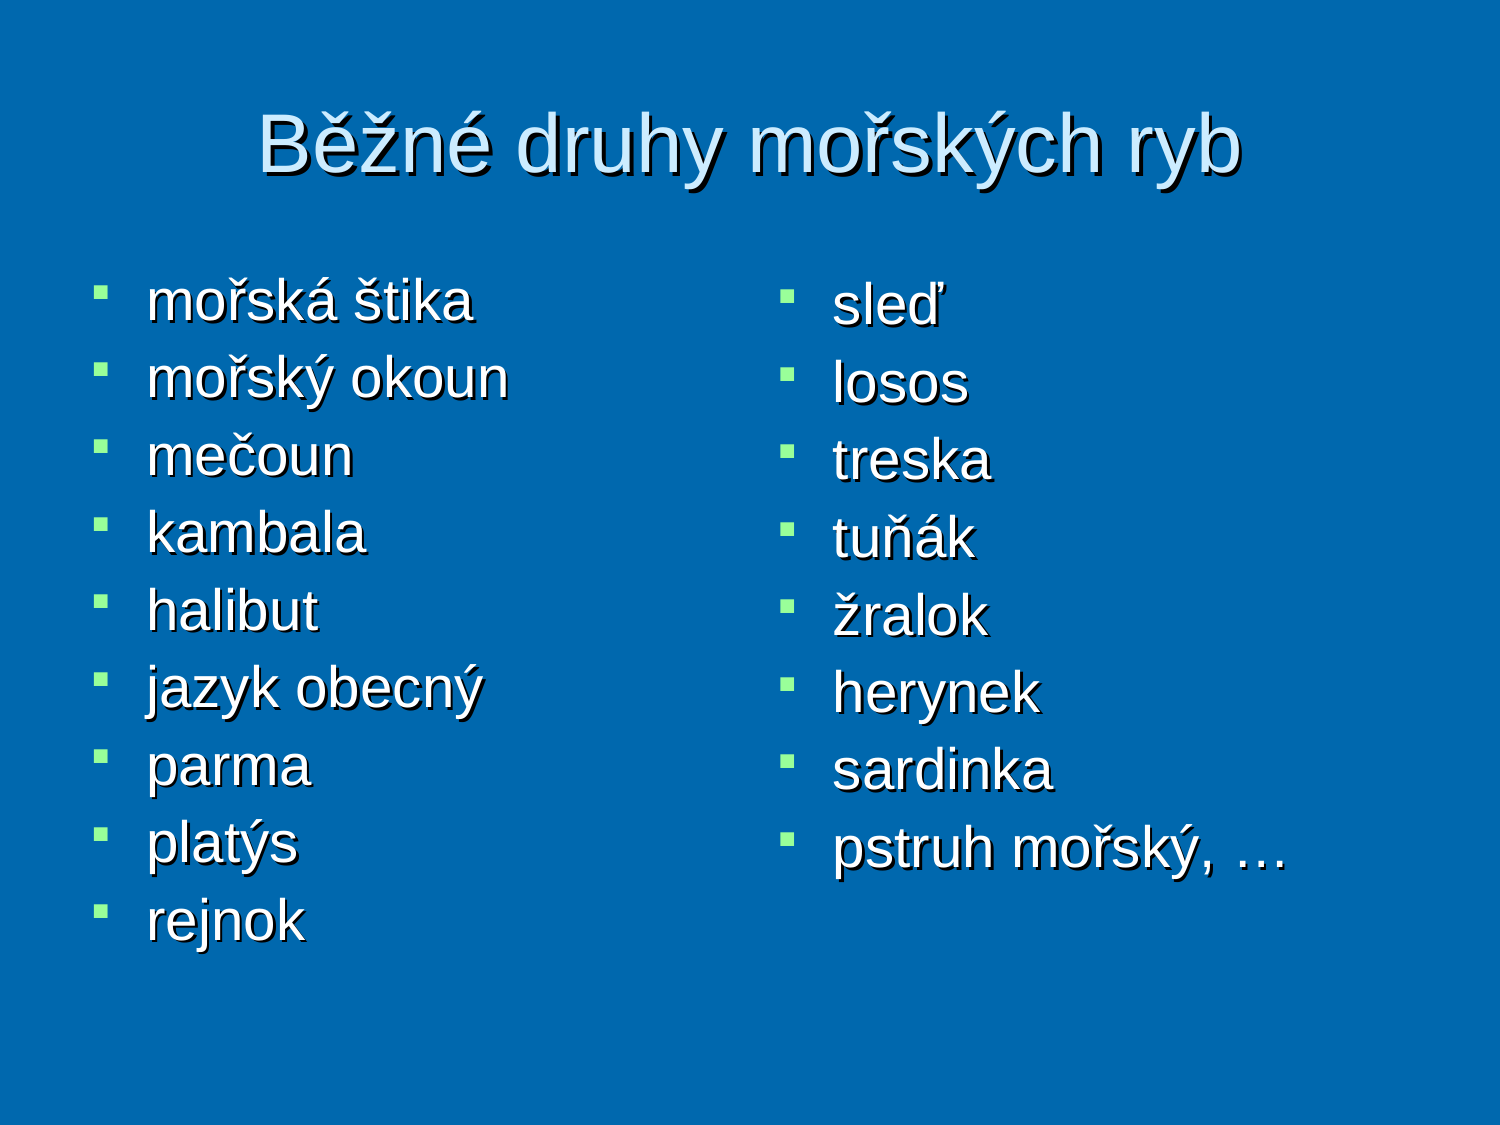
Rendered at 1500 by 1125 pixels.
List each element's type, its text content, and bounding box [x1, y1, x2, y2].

list sleď losos treska tuňák žralok herynek sardinka pstruh mořský, … [761, 267, 1425, 1010]
title Běžné druhy mořských ryb [75, 45, 1426, 233]
list mořská štika mořský okoun mečoun kambala halibut jazyk obecný parma platýs rejnok [75, 262, 738, 1006]
